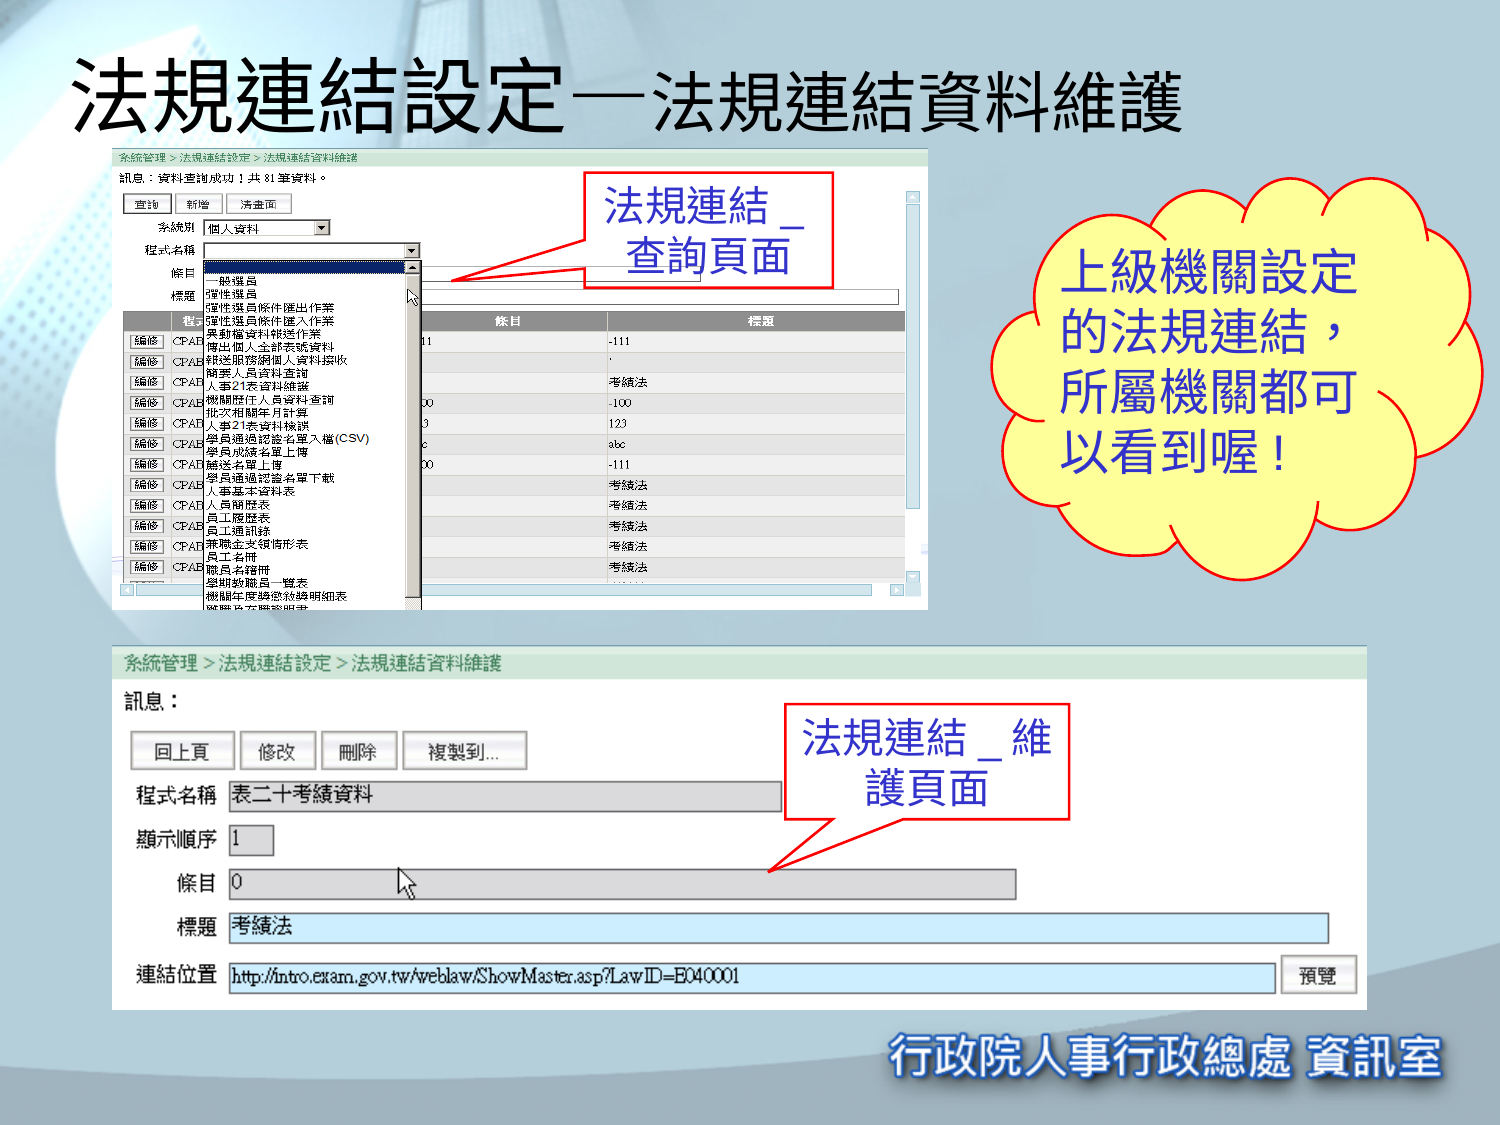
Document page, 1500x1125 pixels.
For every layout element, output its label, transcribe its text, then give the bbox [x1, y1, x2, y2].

text_box 法規連結_維護頁面 [768, 704, 1070, 873]
text_box 法規連結_查詢頁面 [451, 172, 833, 288]
picture [112, 645, 1367, 1010]
picture [112, 148, 928, 610]
title 法規連結設定—法規連結資料維護 [53, 0, 1329, 188]
text_box 上級機關設定的法規連結，所屬機關都可以看到喔! [991, 178, 1483, 581]
